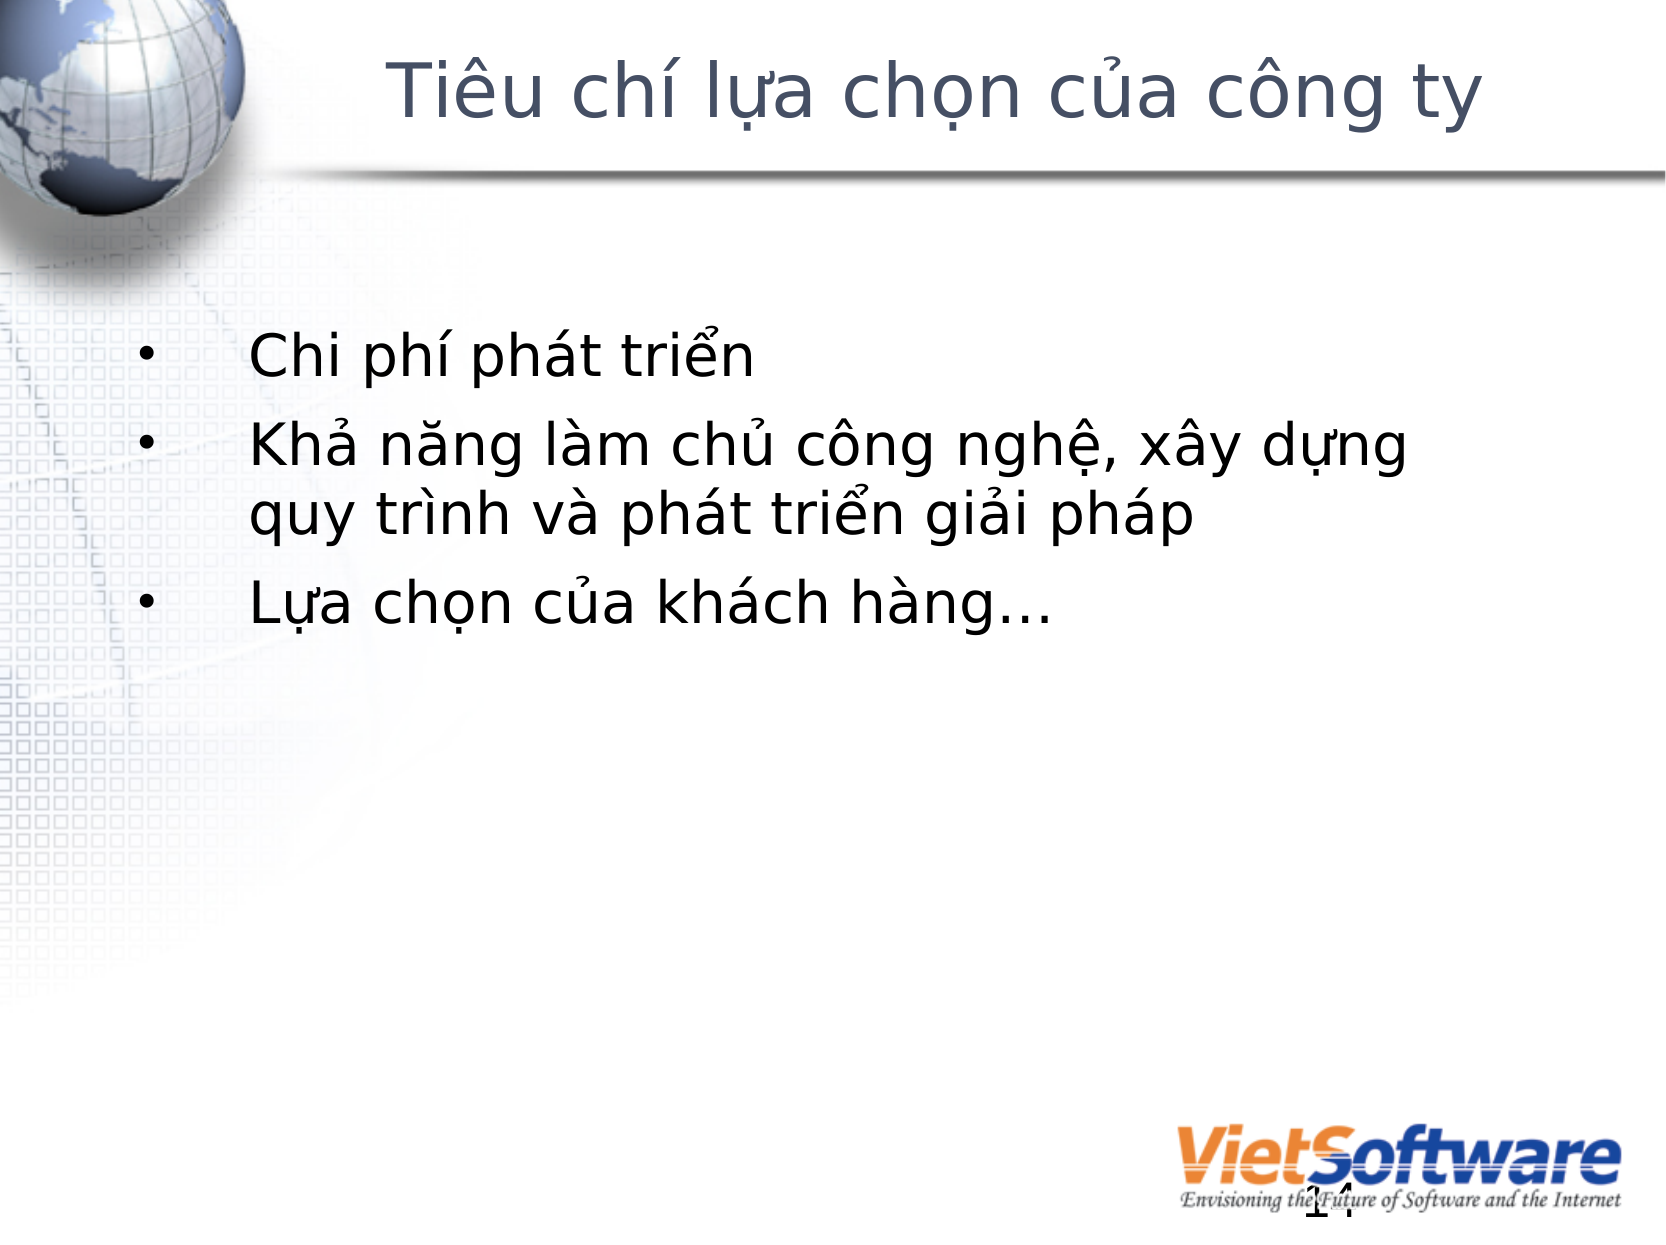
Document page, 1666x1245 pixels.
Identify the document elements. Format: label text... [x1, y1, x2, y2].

title Tiêu chí lựa chọn của công ty [295, 12, 1578, 163]
picture [0, 0, 1666, 1245]
list Chi phí phát triển Khả năng làm chủ công nghệ, xây dựng quy trình và phát triển giải pháp Lựa chọn của khách hàng… [120, 310, 1546, 1107]
